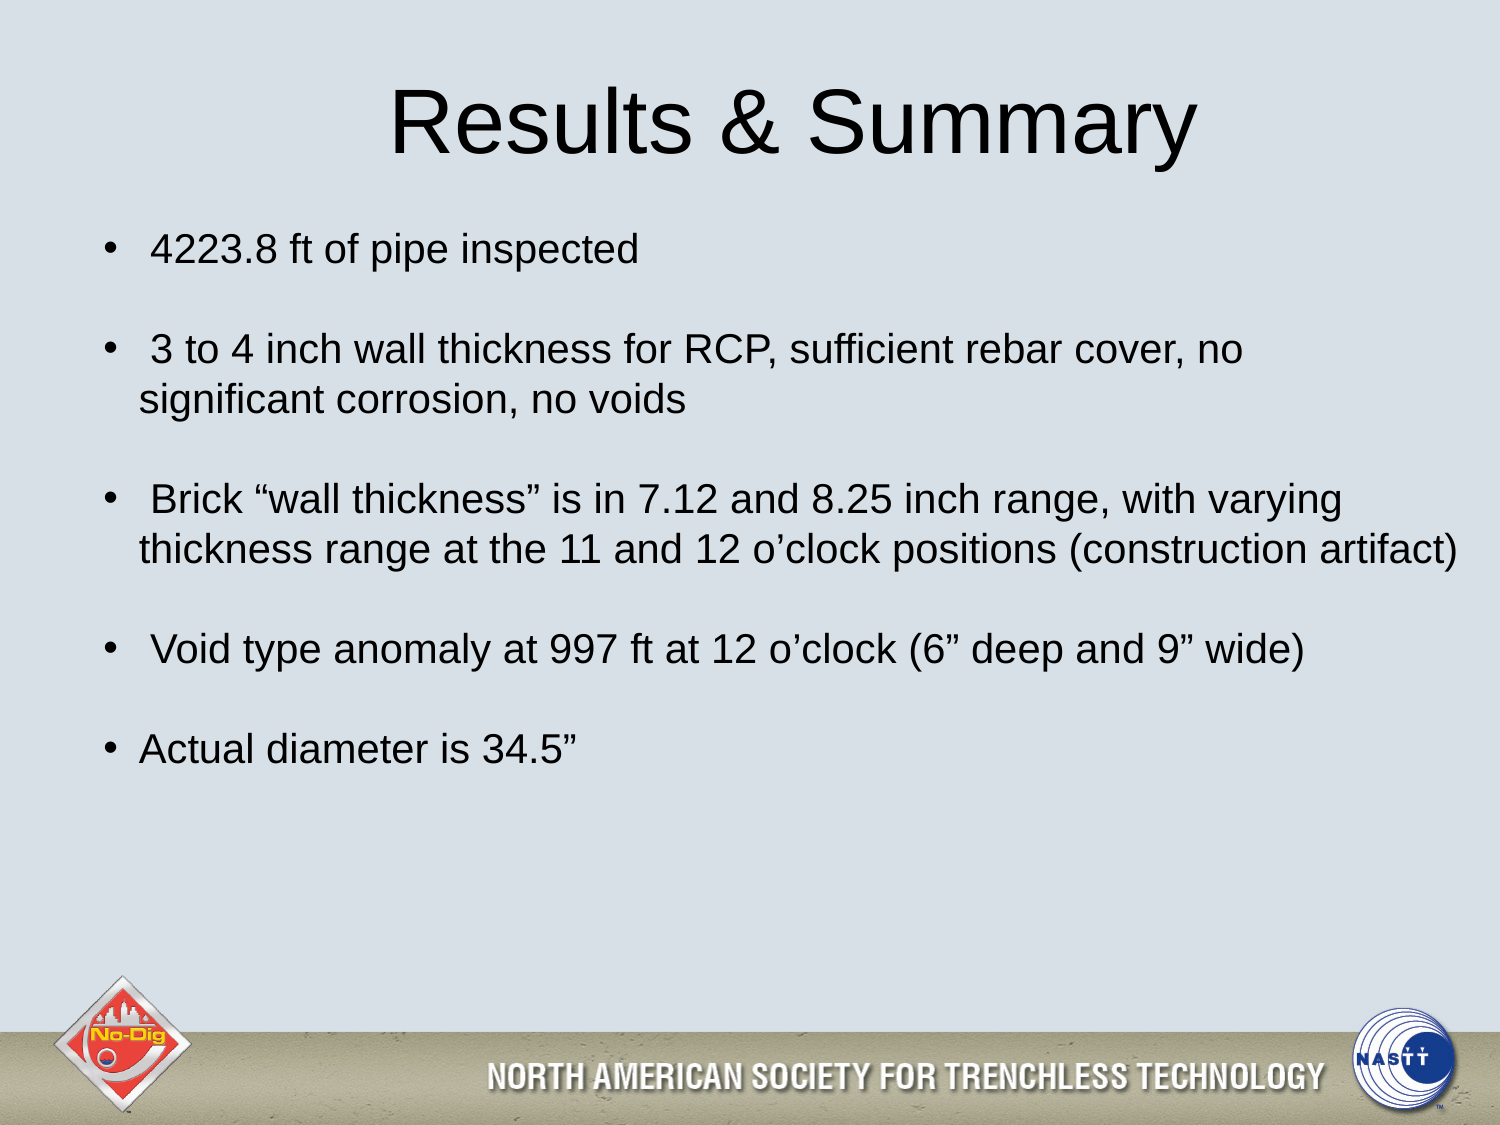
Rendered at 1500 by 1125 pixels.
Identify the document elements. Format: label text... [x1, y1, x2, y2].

picture [0, 0, 1500, 1125]
text_box Results & Summary 4223.8 ft of pipe inspected 3 to 4 inch wall thickness for RCP, sufficient rebar cover, no significant corrosion, no voids Brick “wall thickness” is in 7.12 and 8.25 inch range, with varying thickness range at the 11 and 12 o’clock positions (construction artifact) Void type anomaly at 997 ft at 12 o’clock (6” deep and 9” wide) Actual diameter is 34.5” [88, 54, 1500, 780]
